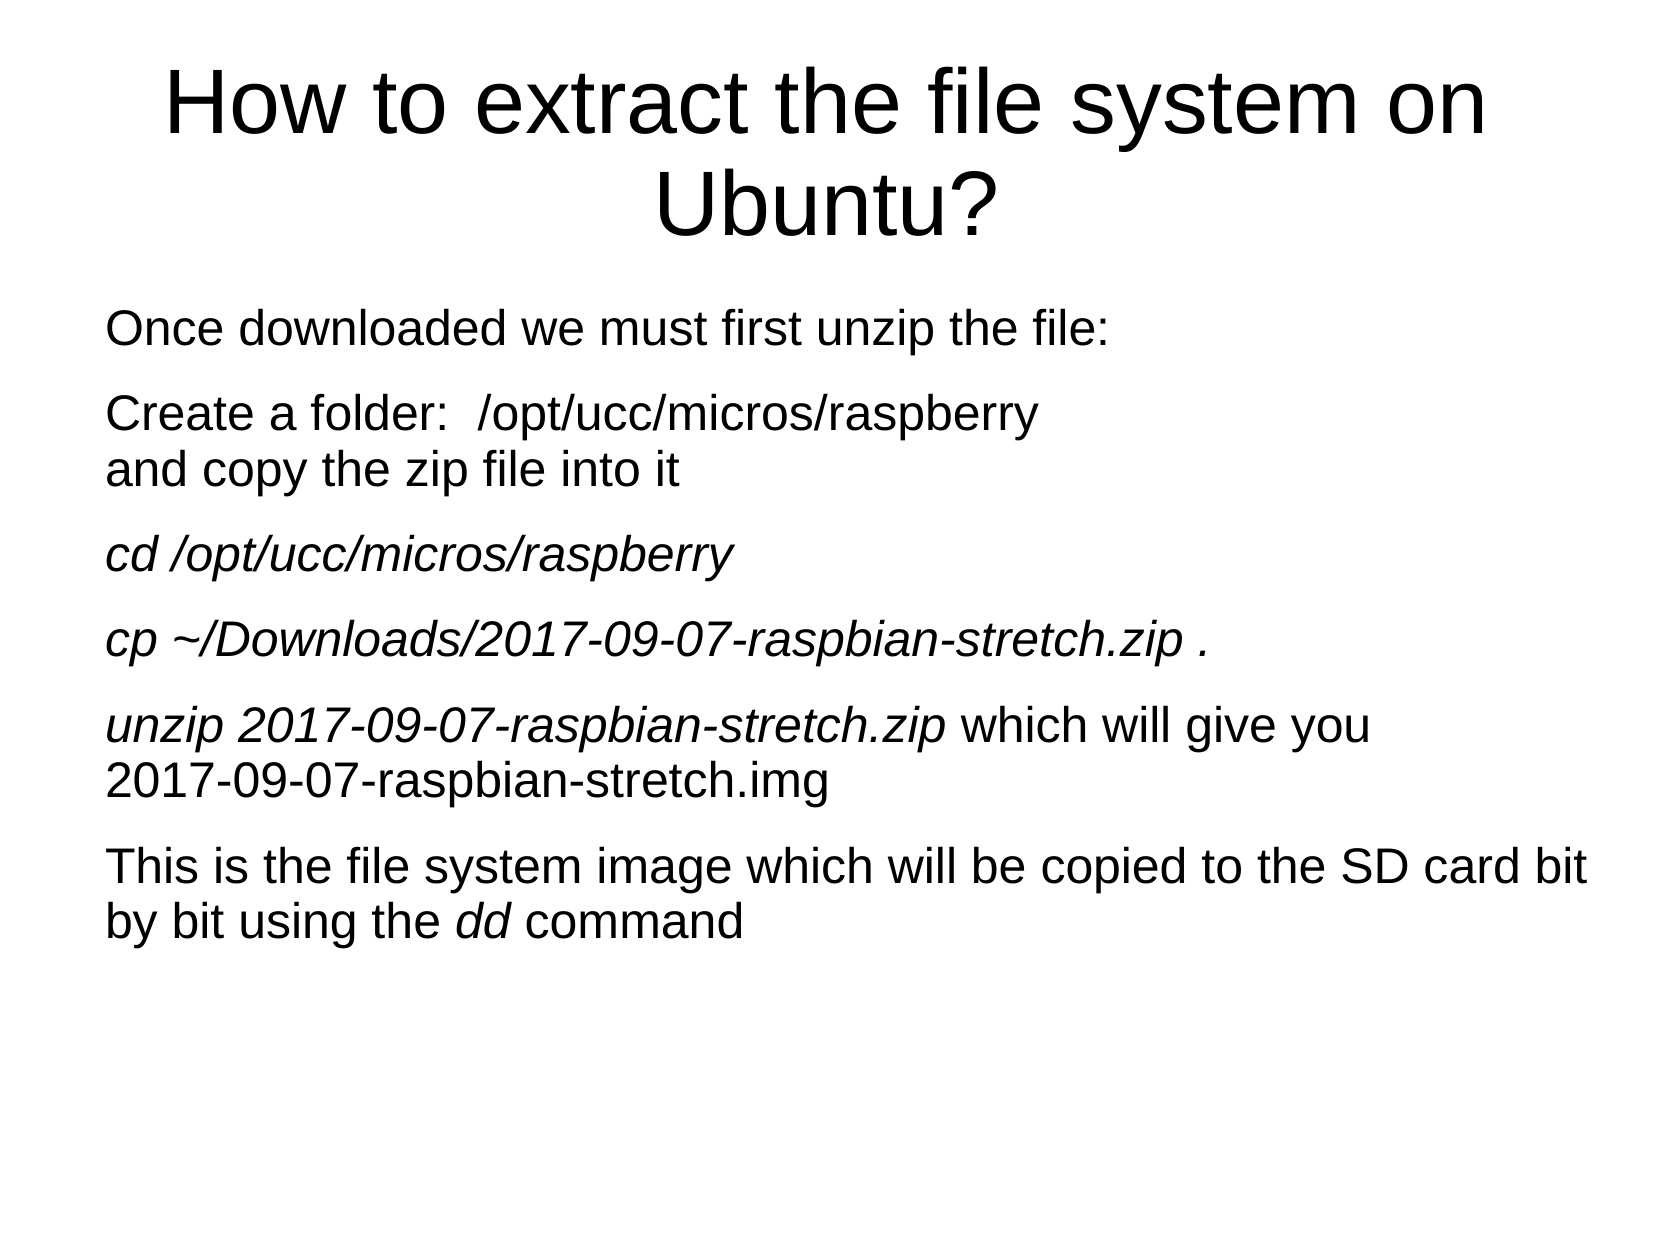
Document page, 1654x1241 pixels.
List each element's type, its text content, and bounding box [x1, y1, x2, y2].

title How to extract the file system on Ubuntu? [82, 49, 1571, 257]
list Once downloaded we must first unzip the file: Create a folder: /opt/ucc/micros/raspberry and copy the zip file into it cd /opt/ucc/micros/raspberry cp ~/Downloads/2017-09-07-raspbian-stretch.zip . unzip 2017-09-07-raspbian-stretch.zip which will give you 2017-09-07-raspbian-stretch.img This is the file system image which will be copied to the SD card bit by bit using the dd command [105, 300, 1594, 1020]
